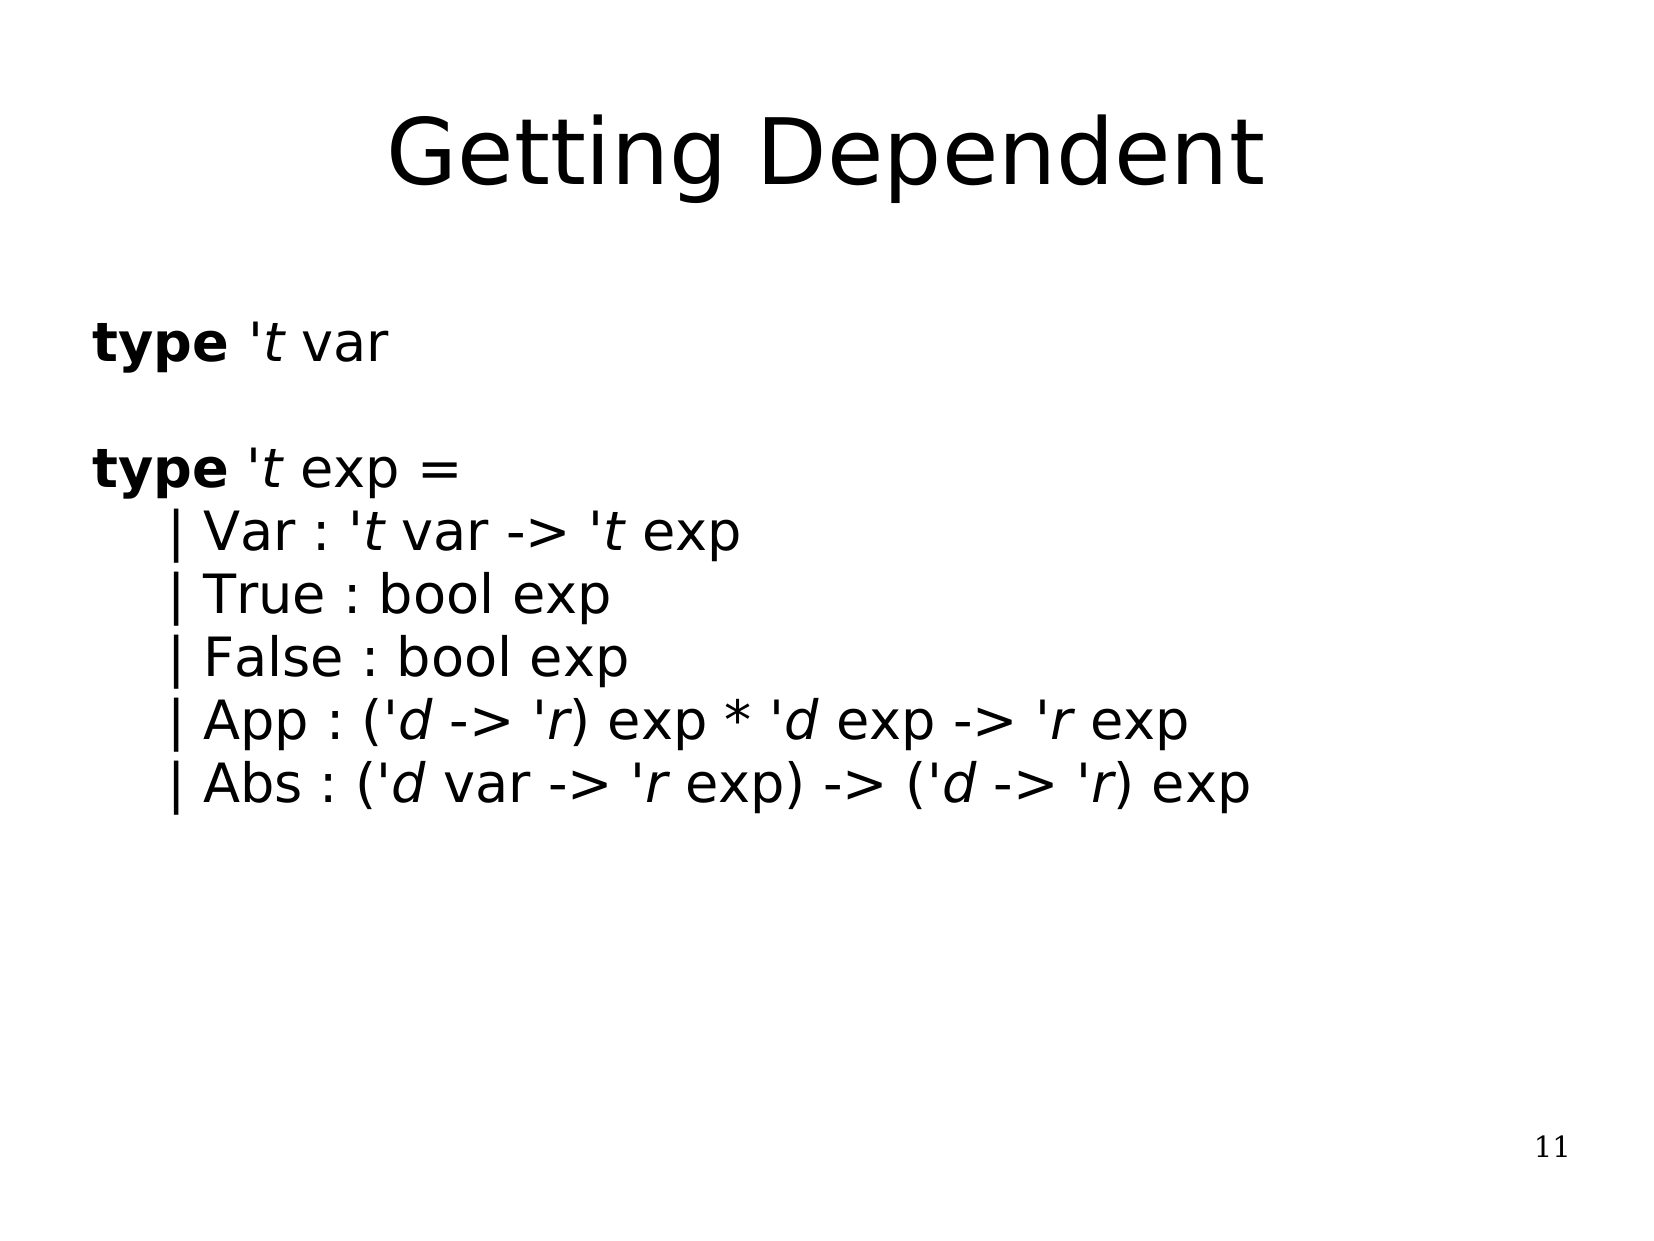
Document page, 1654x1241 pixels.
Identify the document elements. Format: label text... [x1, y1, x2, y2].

text_box type 't var type 't exp = | Var : 't var -> 't exp | True : bool exp | False : bool exp | App : ('d -> 'r) exp * 'd exp -> 'r exp | Abs : ('d var -> 'r exp) -> ('d -> 'r) exp [77, 303, 1636, 823]
title Getting Dependent [82, 56, 1571, 250]
